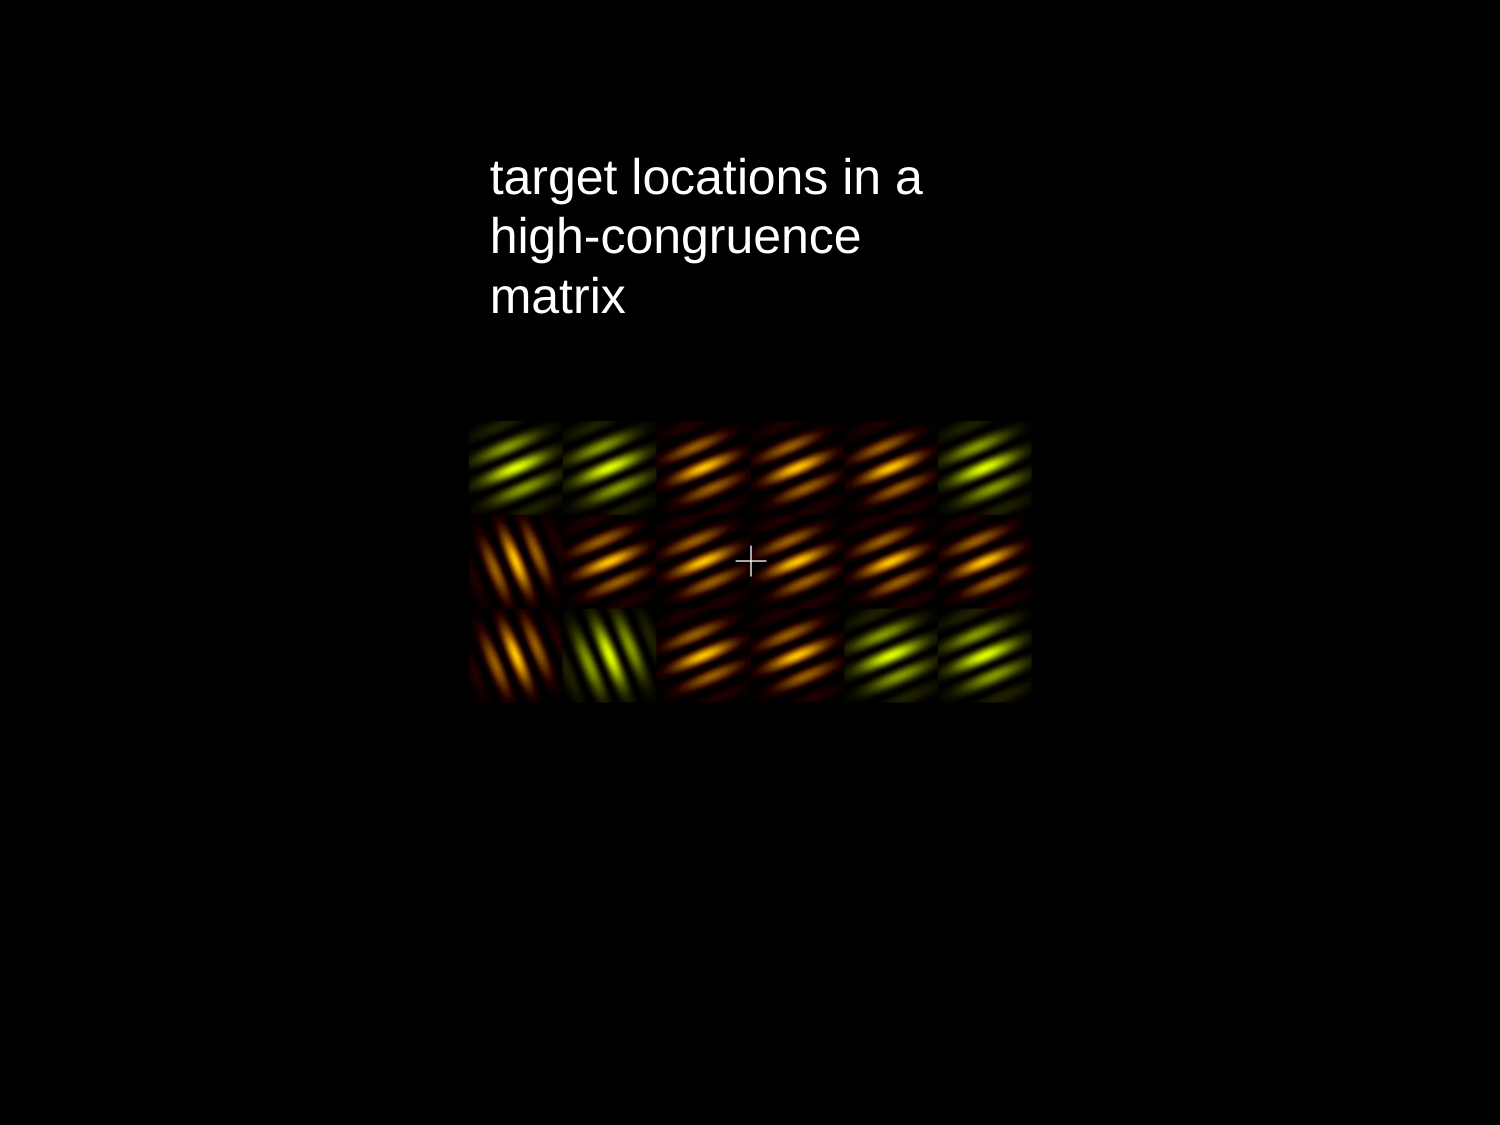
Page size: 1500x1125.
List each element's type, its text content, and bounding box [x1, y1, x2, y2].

text_box target locations in a high-congruence matrix [474, 137, 1026, 334]
picture [0, 0, 1500, 1125]
